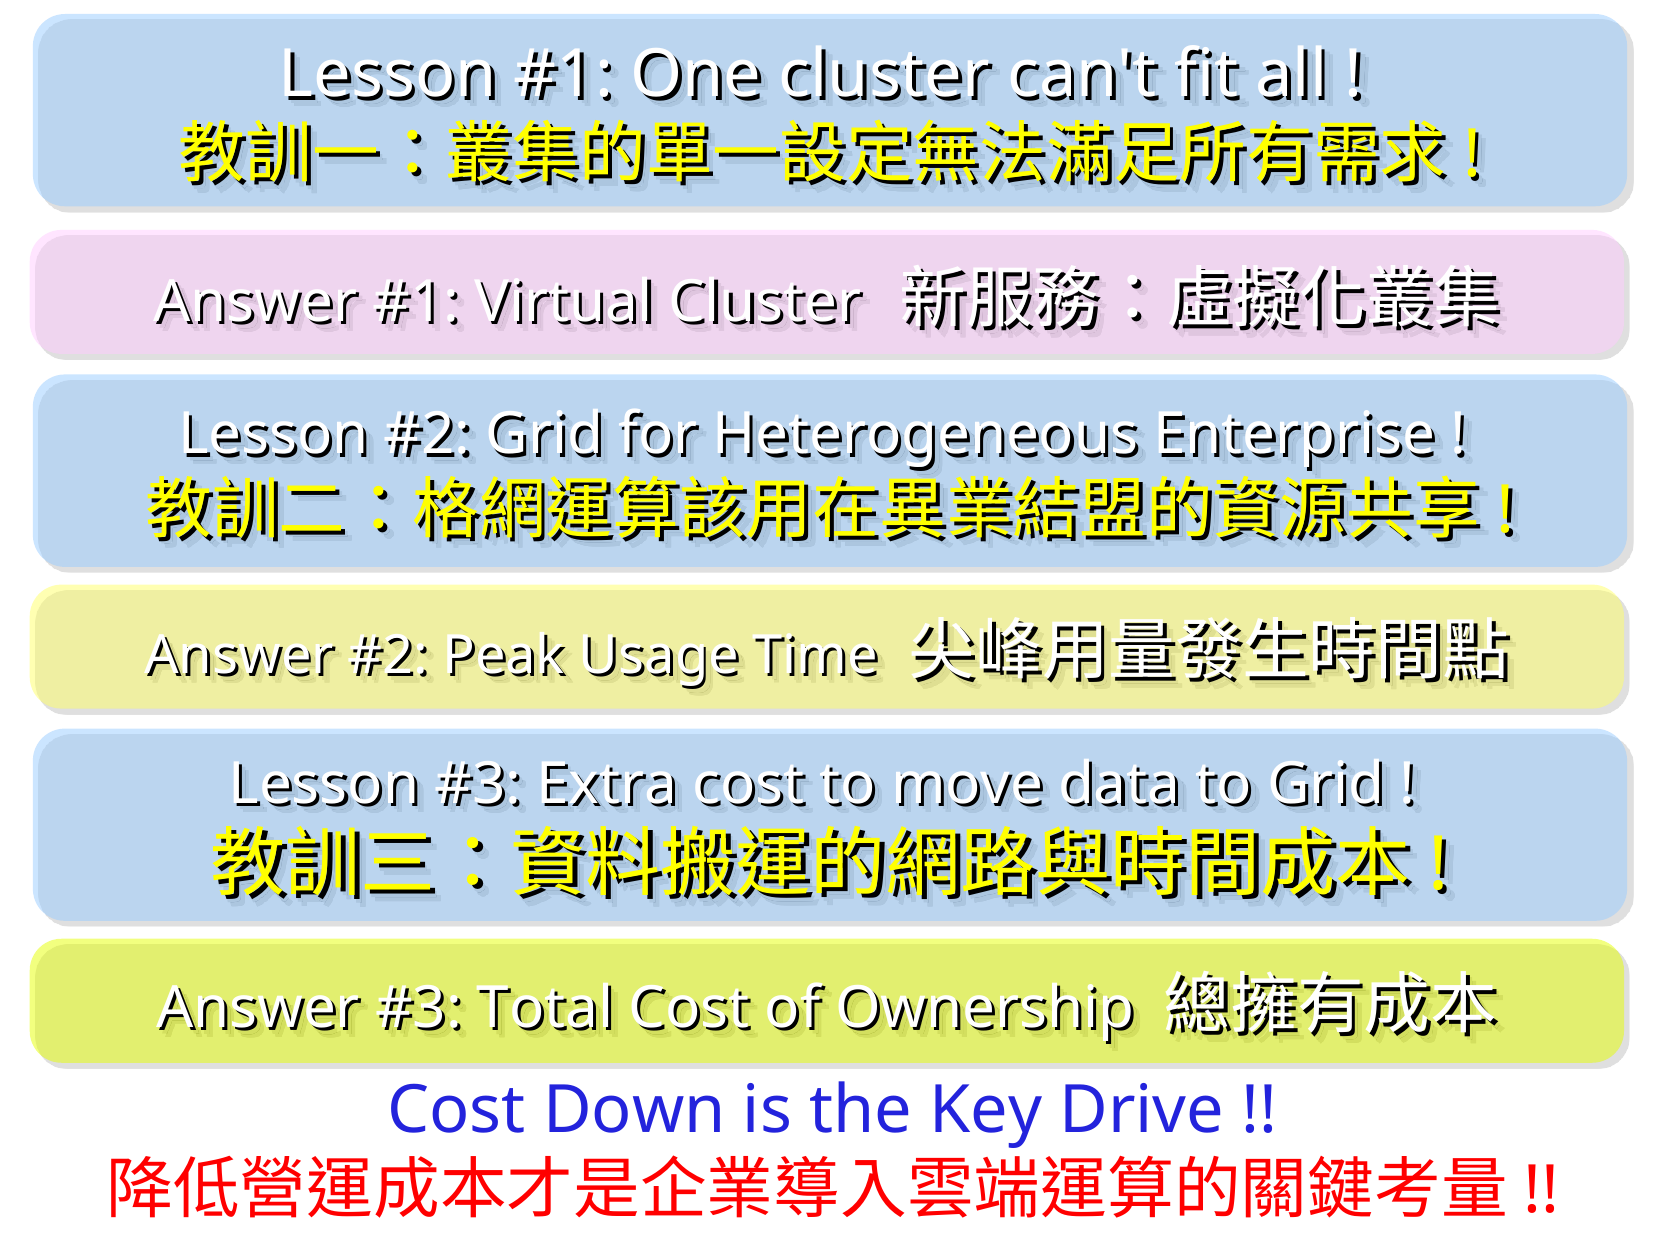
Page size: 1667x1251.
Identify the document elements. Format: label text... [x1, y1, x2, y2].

text_box Lesson #3: Extra cost to move data to Grid ! 教訓三：資料搬運的網路與時間成本! [32, 728, 1628, 921]
text_box Cost Down is the Key Drive !! 降低營運成本才是企業導入雲端運算的關鍵考量!! [0, 1058, 1667, 1244]
text_box Lesson #2: Grid for Heterogeneous Enterprise ! 教訓二：格網運算該用在異業結盟的資源共享! [32, 374, 1628, 567]
text_box Answer #2: Peak Usage Time 尖峰用量發生時間點 [29, 584, 1625, 709]
text_box Answer #1: Virtual Cluster 新服務：虛擬化叢集 [29, 229, 1625, 354]
text_box Answer #3: Total Cost of Ownership 總擁有成本 [29, 938, 1625, 1058]
text_box Lesson #1: One cluster can't fit all ! 教訓一：叢集的單一設定無法滿足所有需求! [32, 13, 1628, 207]
